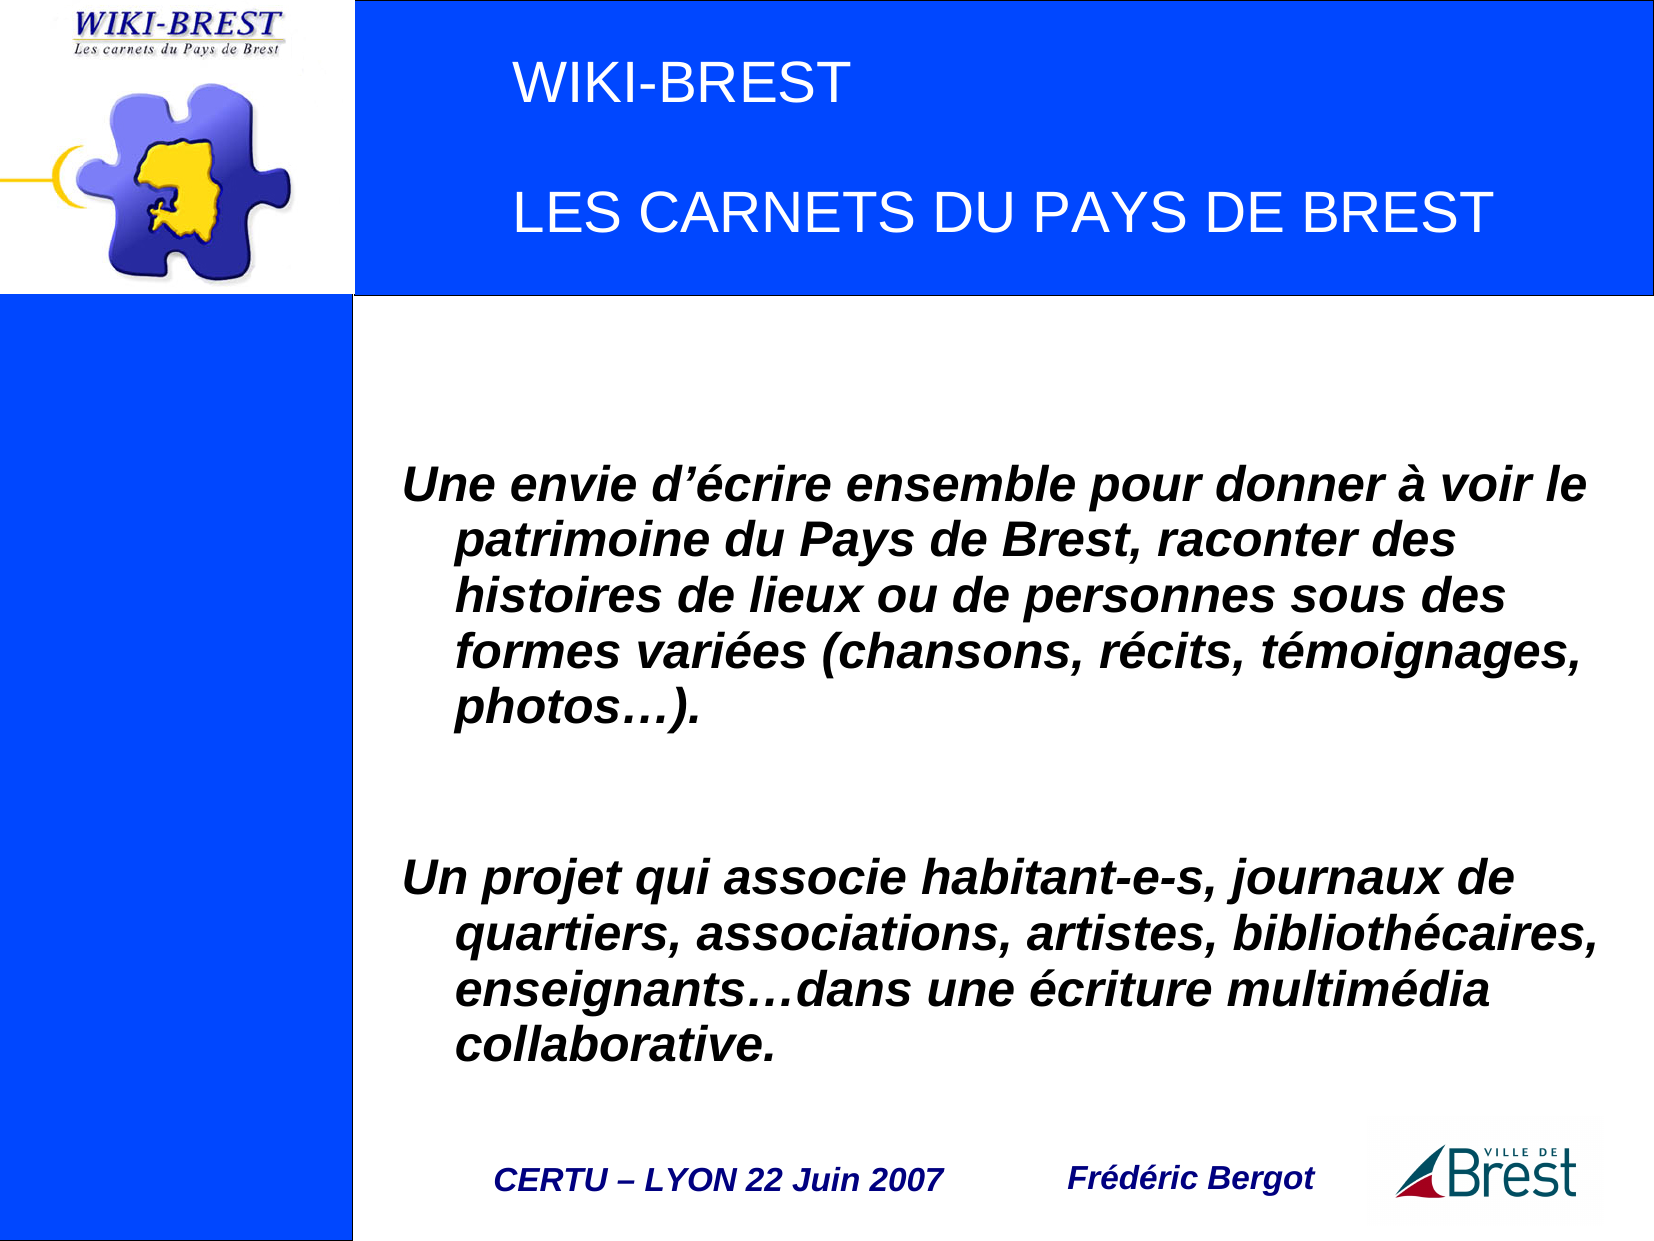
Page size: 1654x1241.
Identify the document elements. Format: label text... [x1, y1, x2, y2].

picture [0, 0, 355, 296]
text_box Une envie d’écrire ensemble pour donner à voir le patrimoine du Pays de Brest, raconter des histoires de lieux ou de personnes sous des formes variées (chansons, récits, témoignages, photos…). Un projet qui associe habitant-e-s, journaux de quartiers, associations, artistes, bibliothécaires, enseignants…dans une écriture multimédia collaborative. [383, 455, 1640, 1103]
text_box WIKI-BREST LES CARNETS DU PAYS DE BREST [354, 0, 1654, 296]
text_box [0, 294, 353, 1241]
picture [1367, 1116, 1604, 1226]
